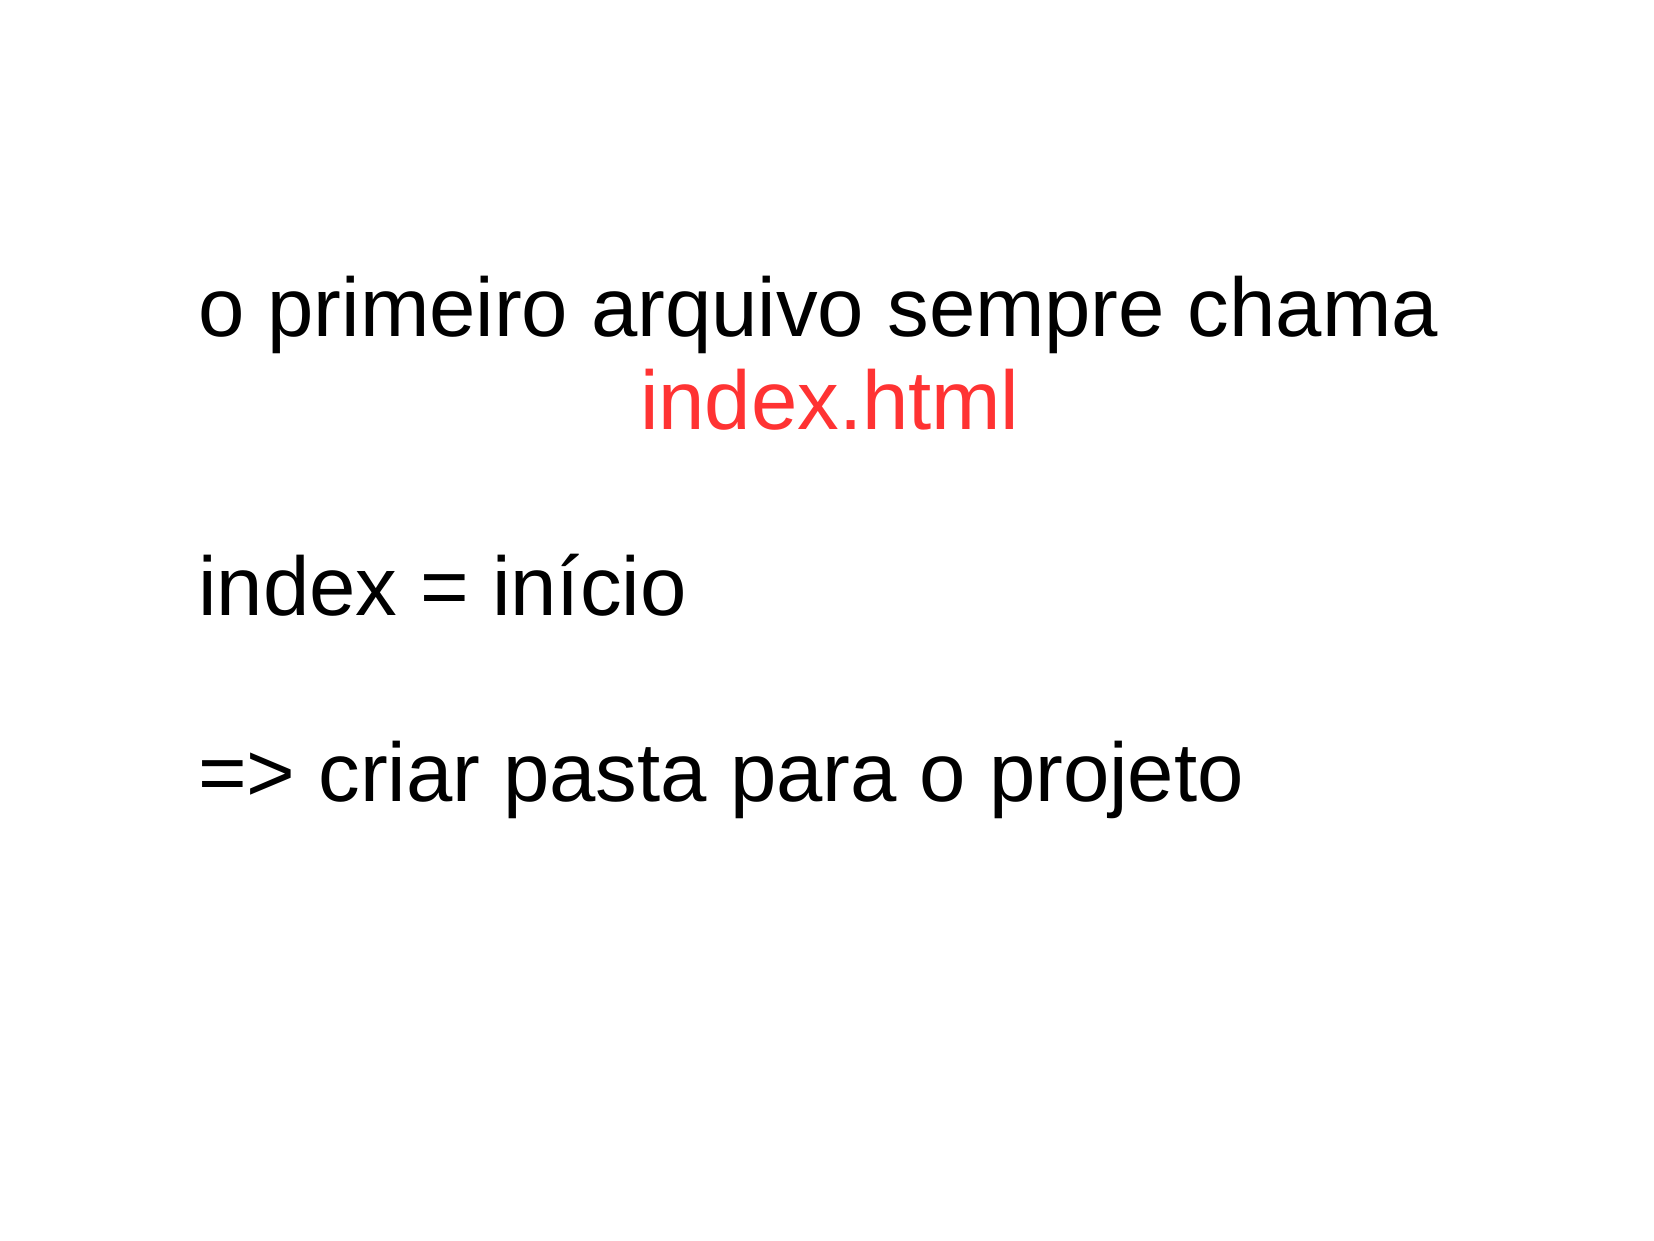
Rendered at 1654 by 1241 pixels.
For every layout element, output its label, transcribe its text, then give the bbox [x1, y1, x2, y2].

text_box o primeiro arquivo sempre chama index.html index = início => criar pasta para o projeto [183, 253, 1477, 827]
